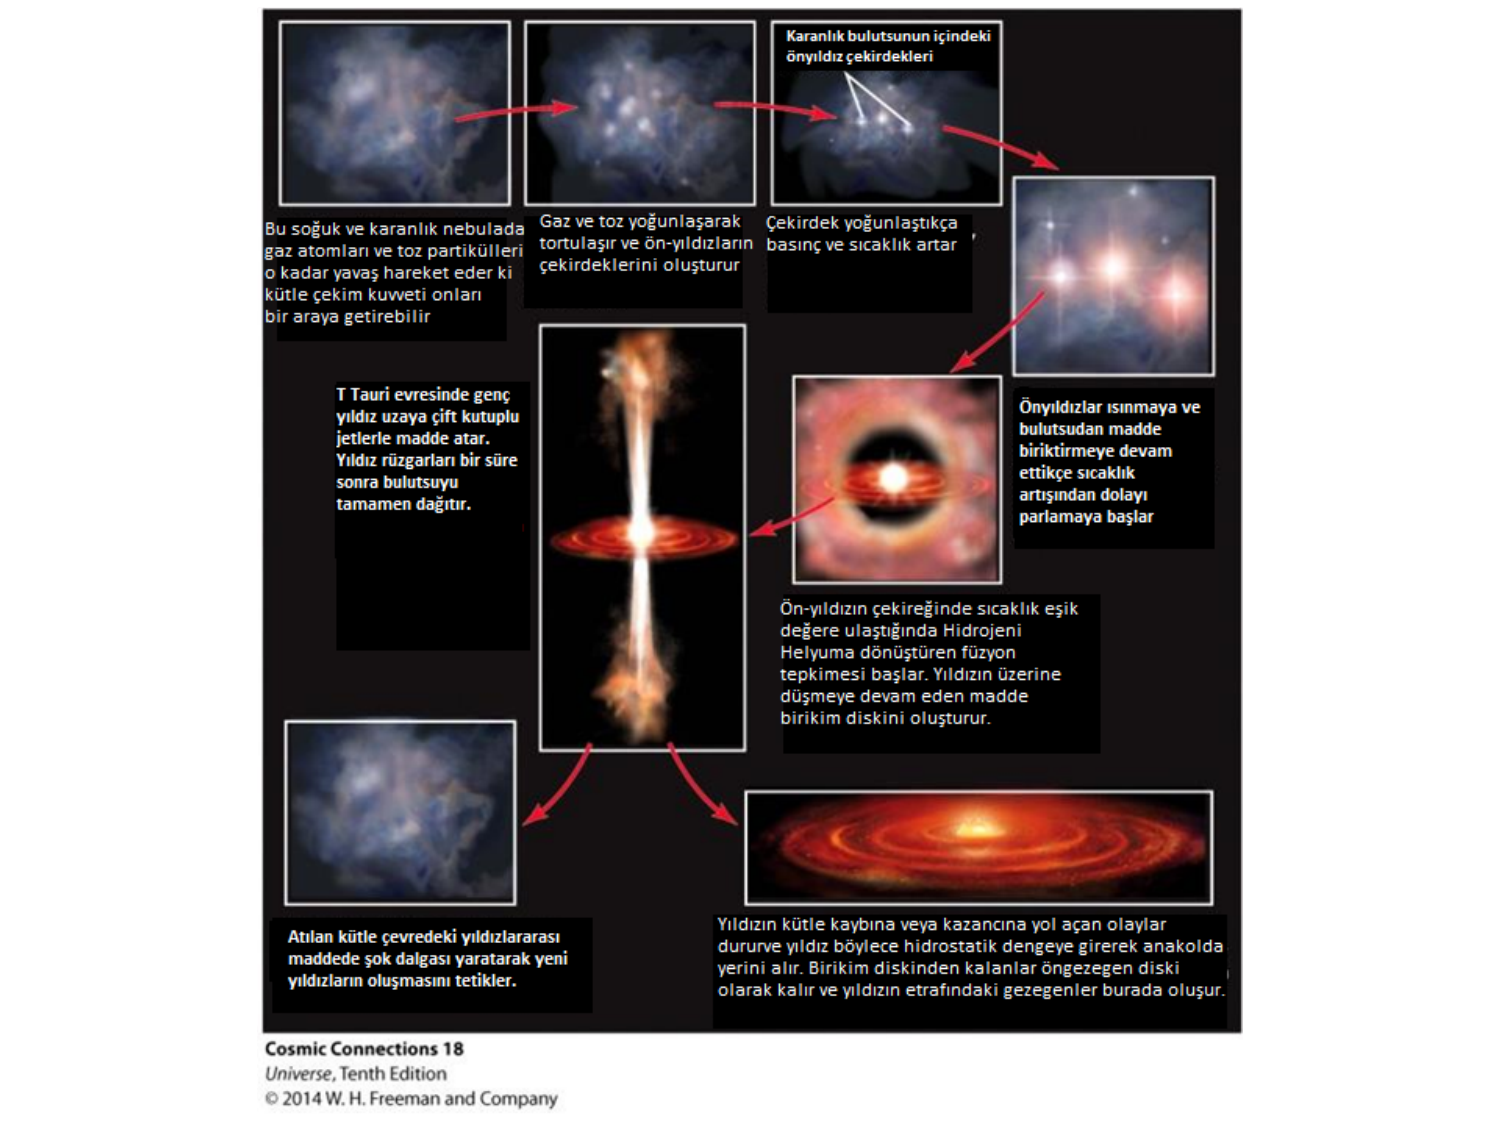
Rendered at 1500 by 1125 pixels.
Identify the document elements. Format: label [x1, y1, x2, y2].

picture [257, 7, 1243, 1118]
